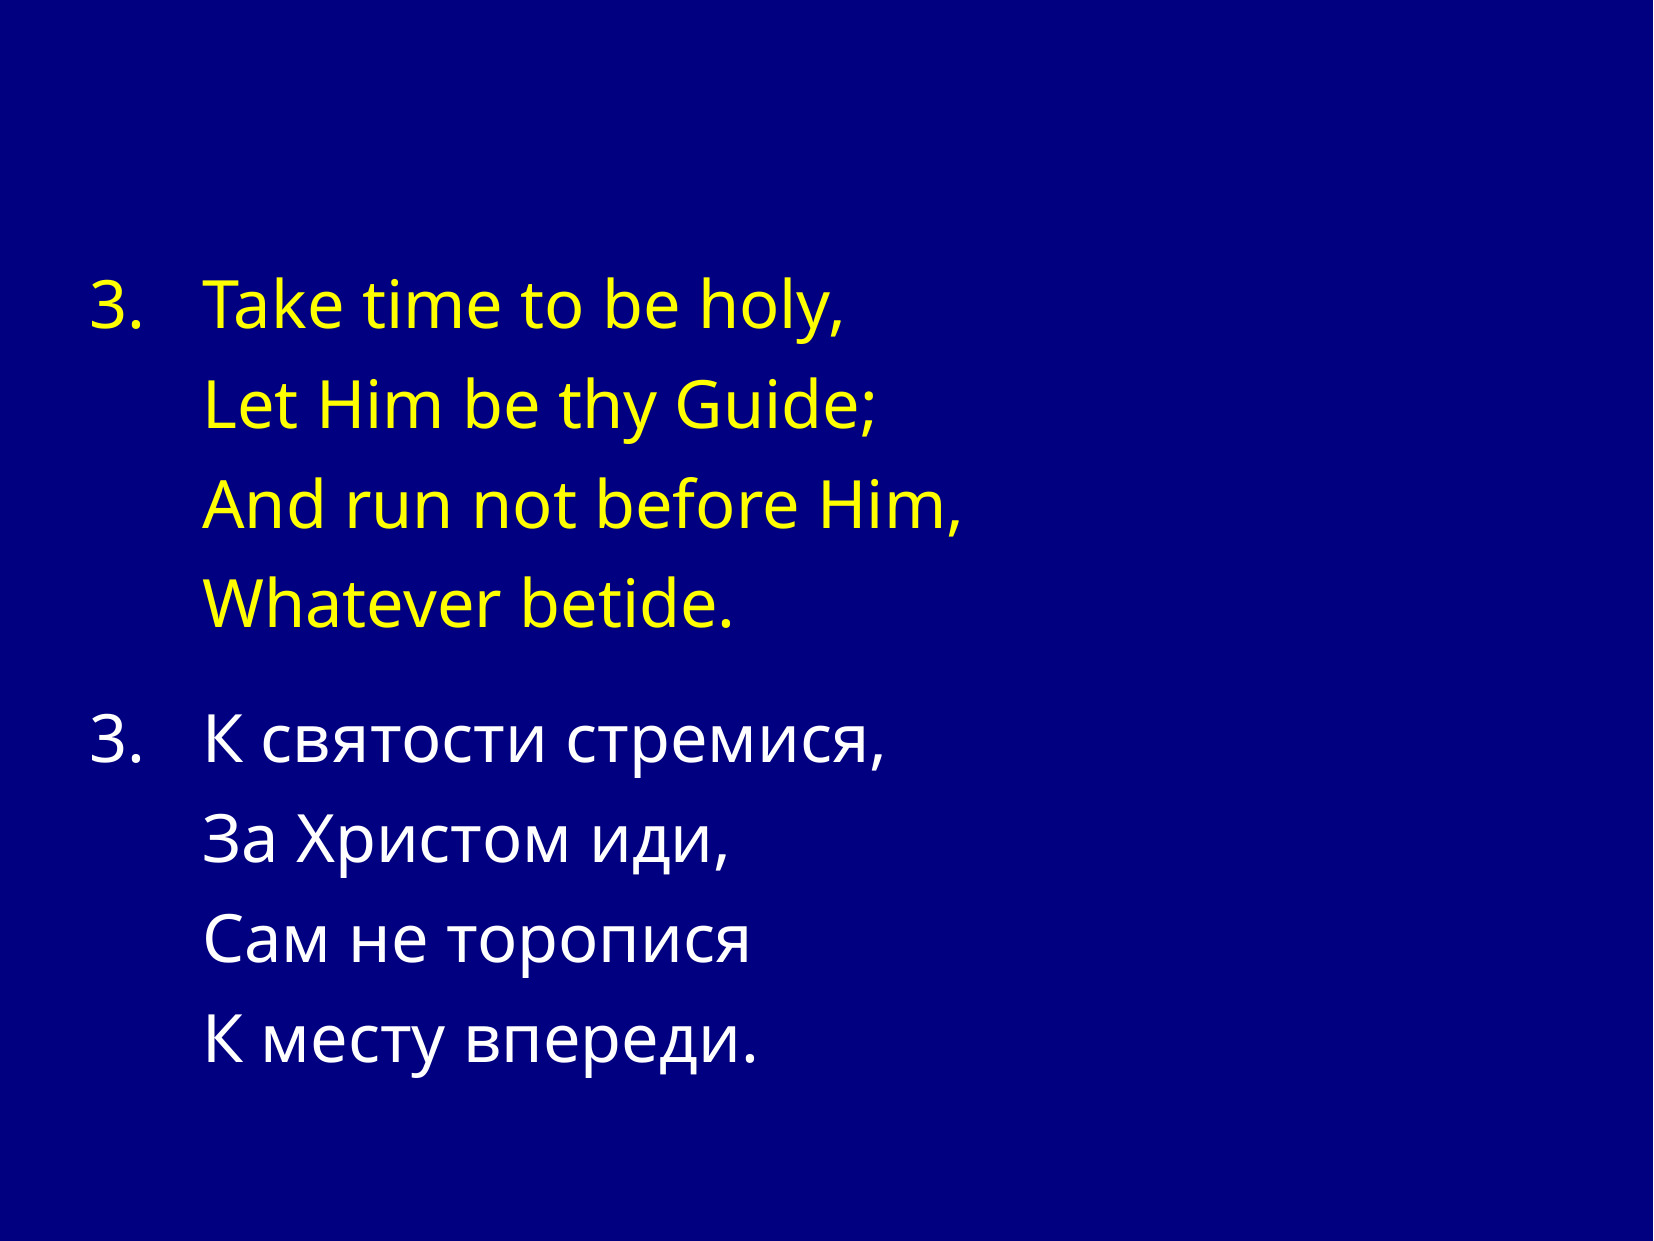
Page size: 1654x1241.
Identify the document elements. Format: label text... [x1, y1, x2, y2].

text_box 3. Take time to be holy, Let Him be thy Guide; And run not before Him, Whatever betide. [75, 150, 1576, 638]
text_box 3. К святости стремися, За Христом иди, Сам не торопися К месту впереди. [75, 675, 1576, 1163]
